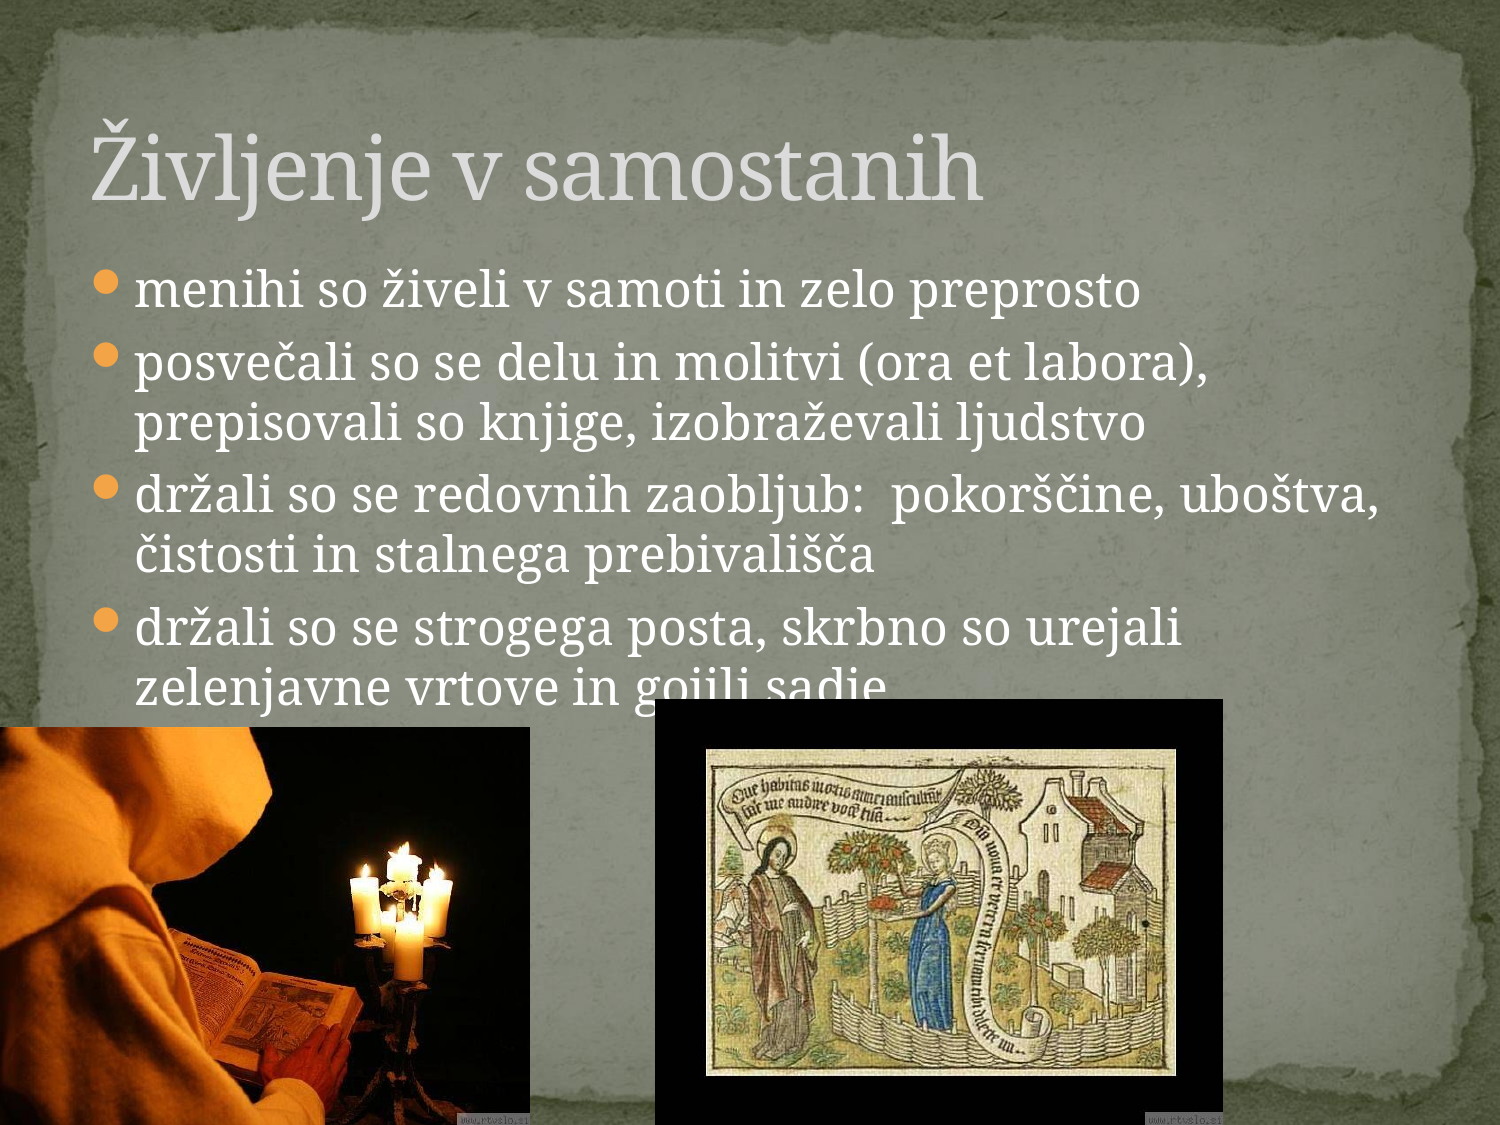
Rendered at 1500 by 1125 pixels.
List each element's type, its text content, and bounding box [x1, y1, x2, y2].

title Življenje v samostanih [75, 24, 1425, 225]
list menihi so živeli v samoti in zelo preprosto posvečali so se delu in molitvi (ora et labora), prepisovali so knjige, izobraževali ljudstvo držali so se redovnih zaobljub: pokorščine, uboštva, čistosti in stalnega prebivališča držali so se strogega posta, skrbno so urejali zelenjavne vrtove in gojili sadje [75, 249, 1425, 1000]
picture [0, 0, 1500, 1125]
